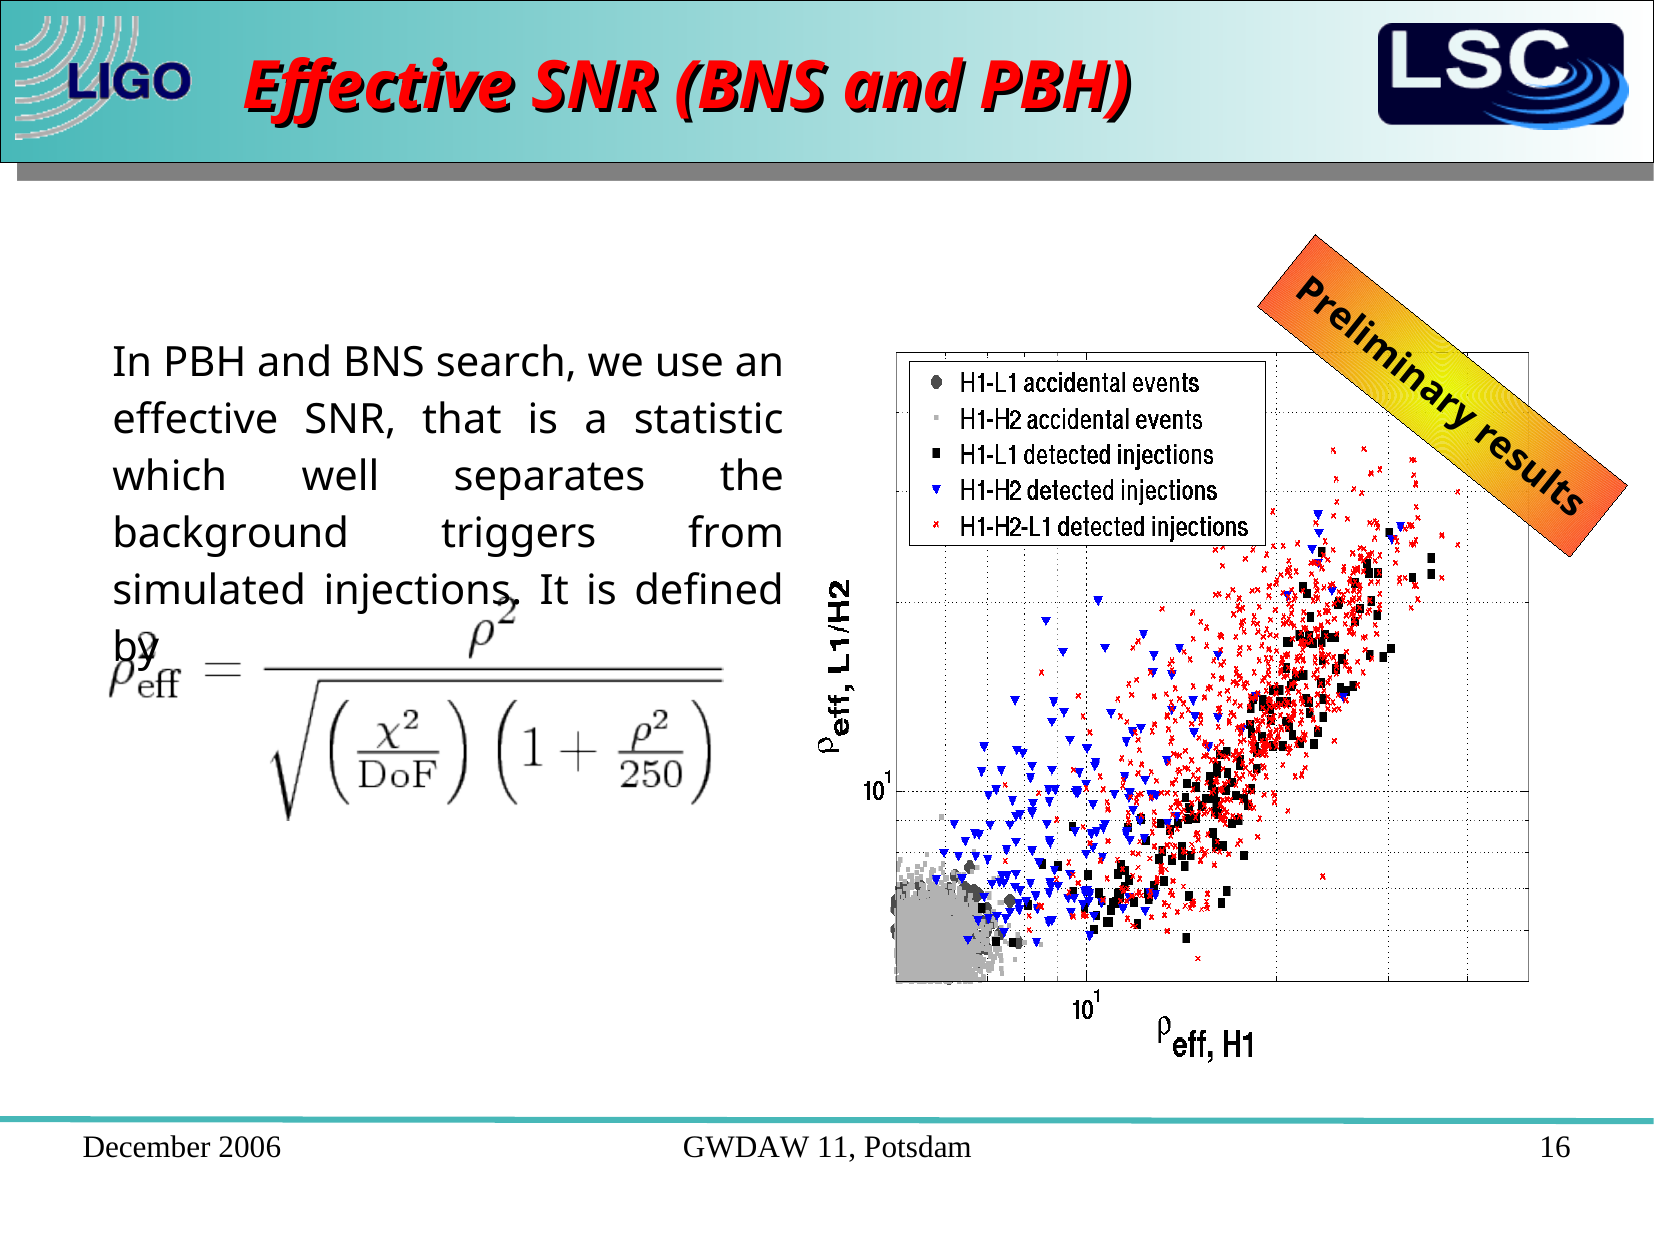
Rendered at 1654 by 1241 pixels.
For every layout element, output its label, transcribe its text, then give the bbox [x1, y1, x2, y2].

picture [15, 16, 192, 140]
text_box Effective SNR (BNS and PBH) [227, 29, 1322, 127]
text_box Preliminary results [1257, 234, 1628, 557]
picture [1378, 23, 1629, 130]
text_box In PBH and BNS search, we use an effective SNR, that is a statistic which well separates the background triggers from simulated injections. It is defined by [97, 324, 799, 895]
picture [789, 293, 1606, 1082]
picture [1390, 293, 1606, 467]
